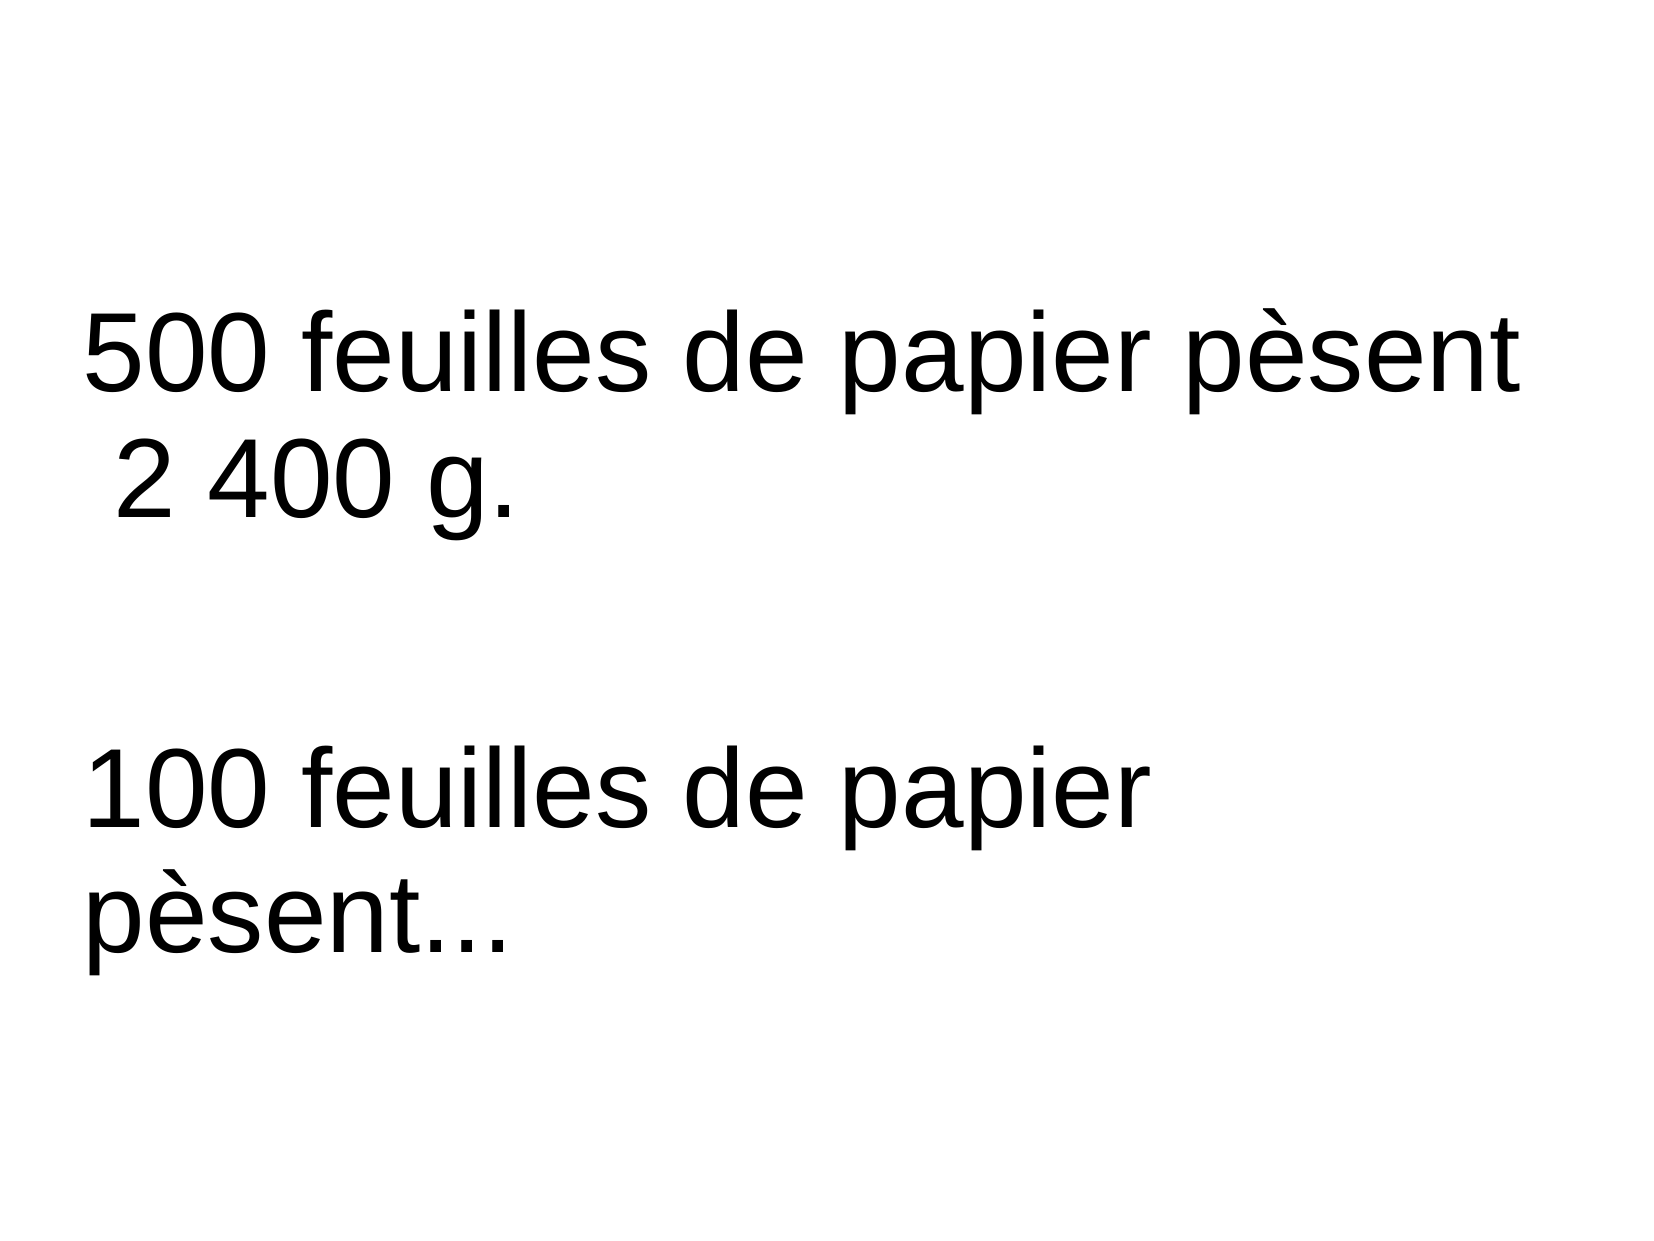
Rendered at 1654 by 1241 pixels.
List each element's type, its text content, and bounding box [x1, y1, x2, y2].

list 500 feuilles de papier pèsent 2 400 g. 100 feuilles de papier pèsent... [82, 290, 1571, 1109]
